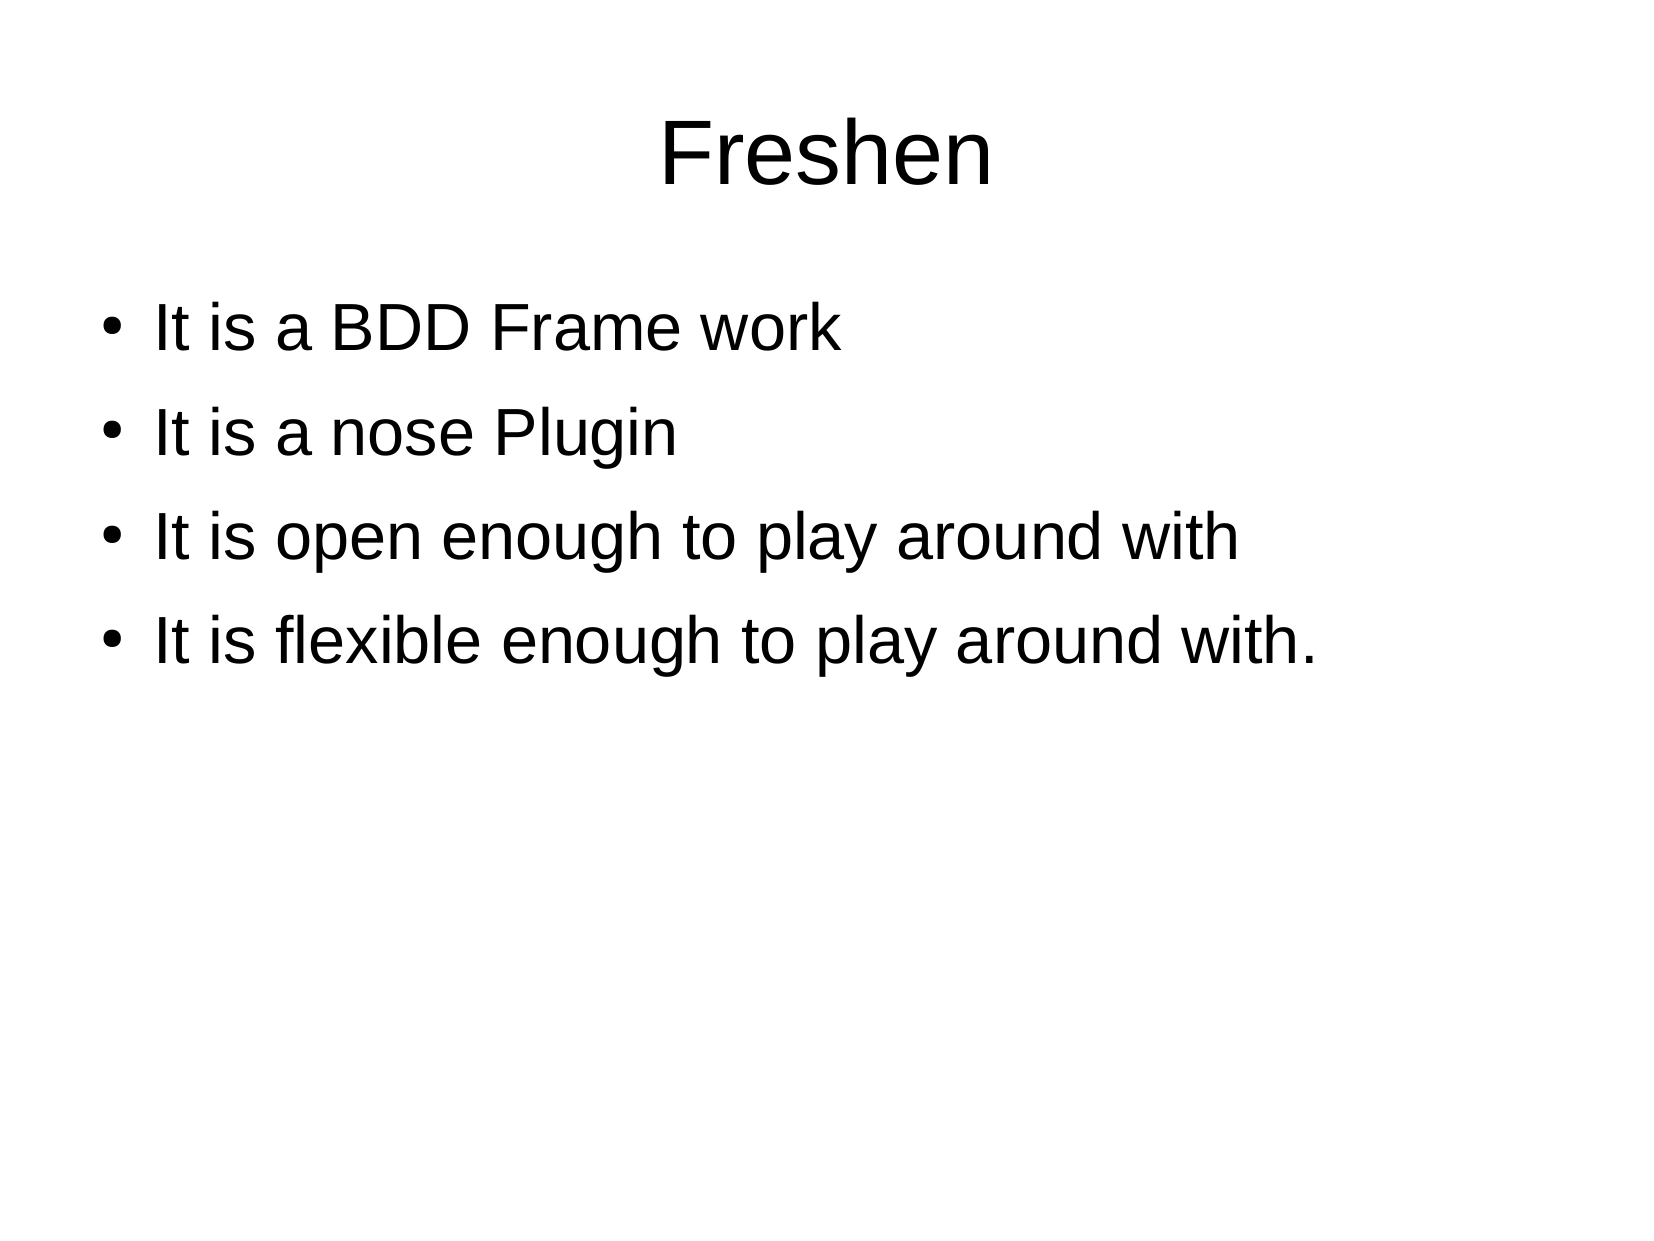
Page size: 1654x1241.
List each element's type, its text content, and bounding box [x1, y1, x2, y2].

title Freshen [82, 49, 1571, 257]
list It is a BDD Frame work It is a nose Plugin It is open enough to play around with It is flexible enough to play around with. [82, 290, 1571, 1109]
